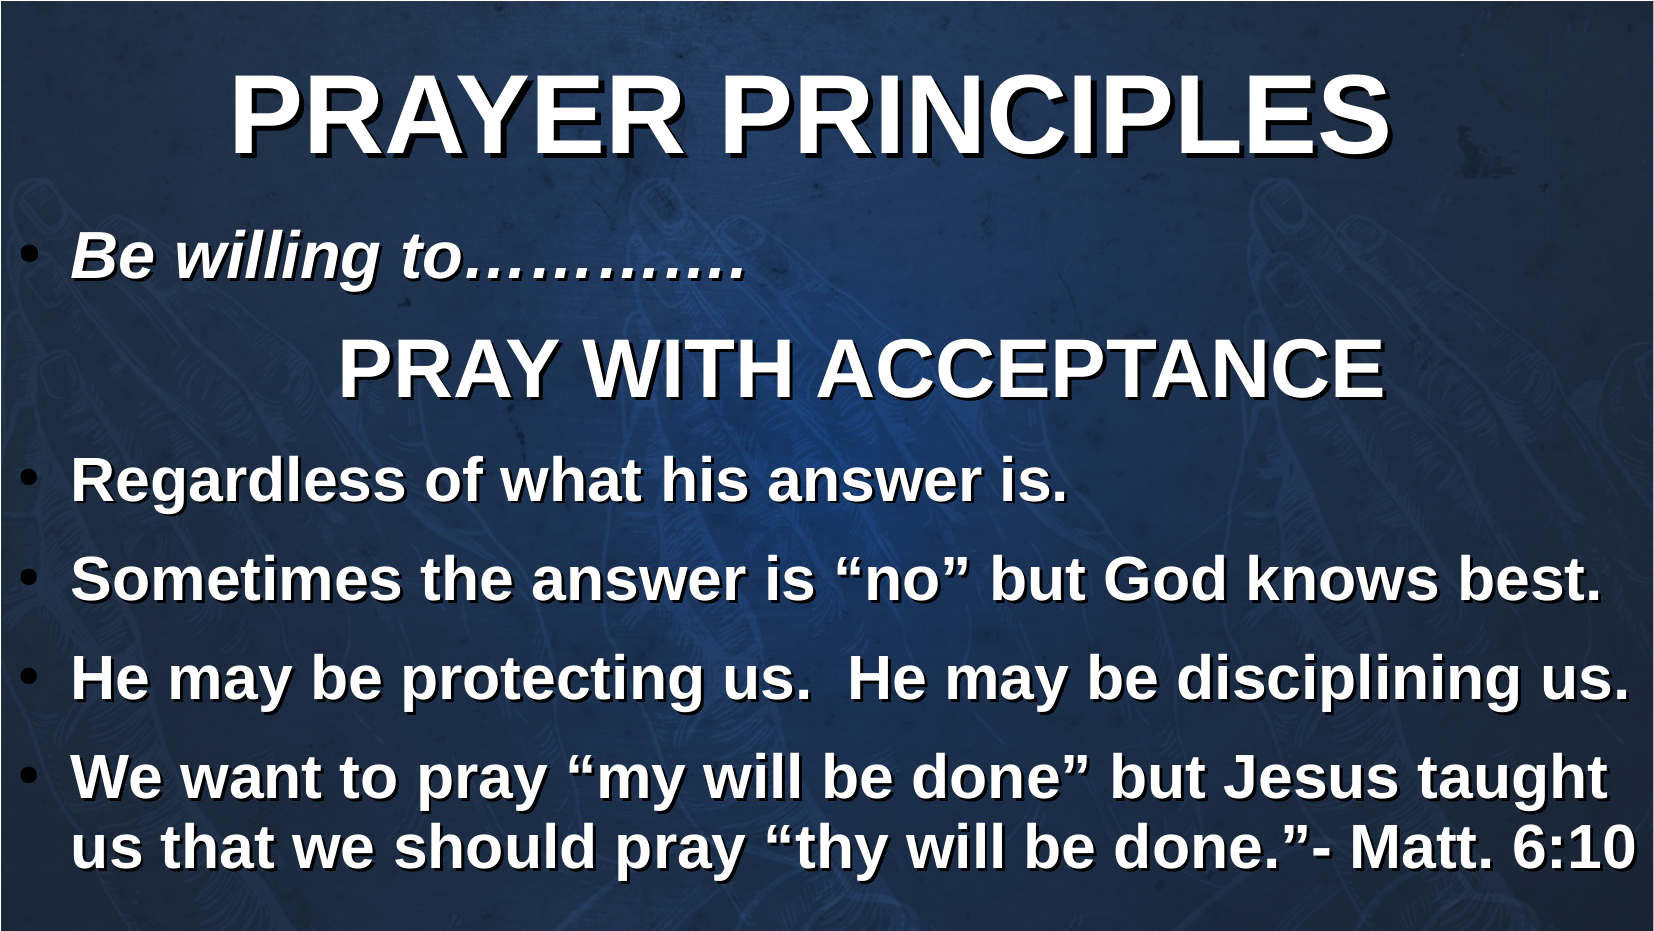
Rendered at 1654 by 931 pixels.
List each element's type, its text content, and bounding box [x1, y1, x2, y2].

list Be willing to…………. PRAY WITH ACCEPTANCE Regardless of what his answer is. Sometimes the answer is “no” but God knows best. He may be protecting us. He may be disciplining us. We want to pray “my will be done” but Jesus taught us that we should pray “thy will be done.”- Matt. 6:10 [0, 217, 1654, 931]
title PRAYER PRINCIPLES [82, 37, 1571, 193]
picture [1, 1, 1654, 217]
